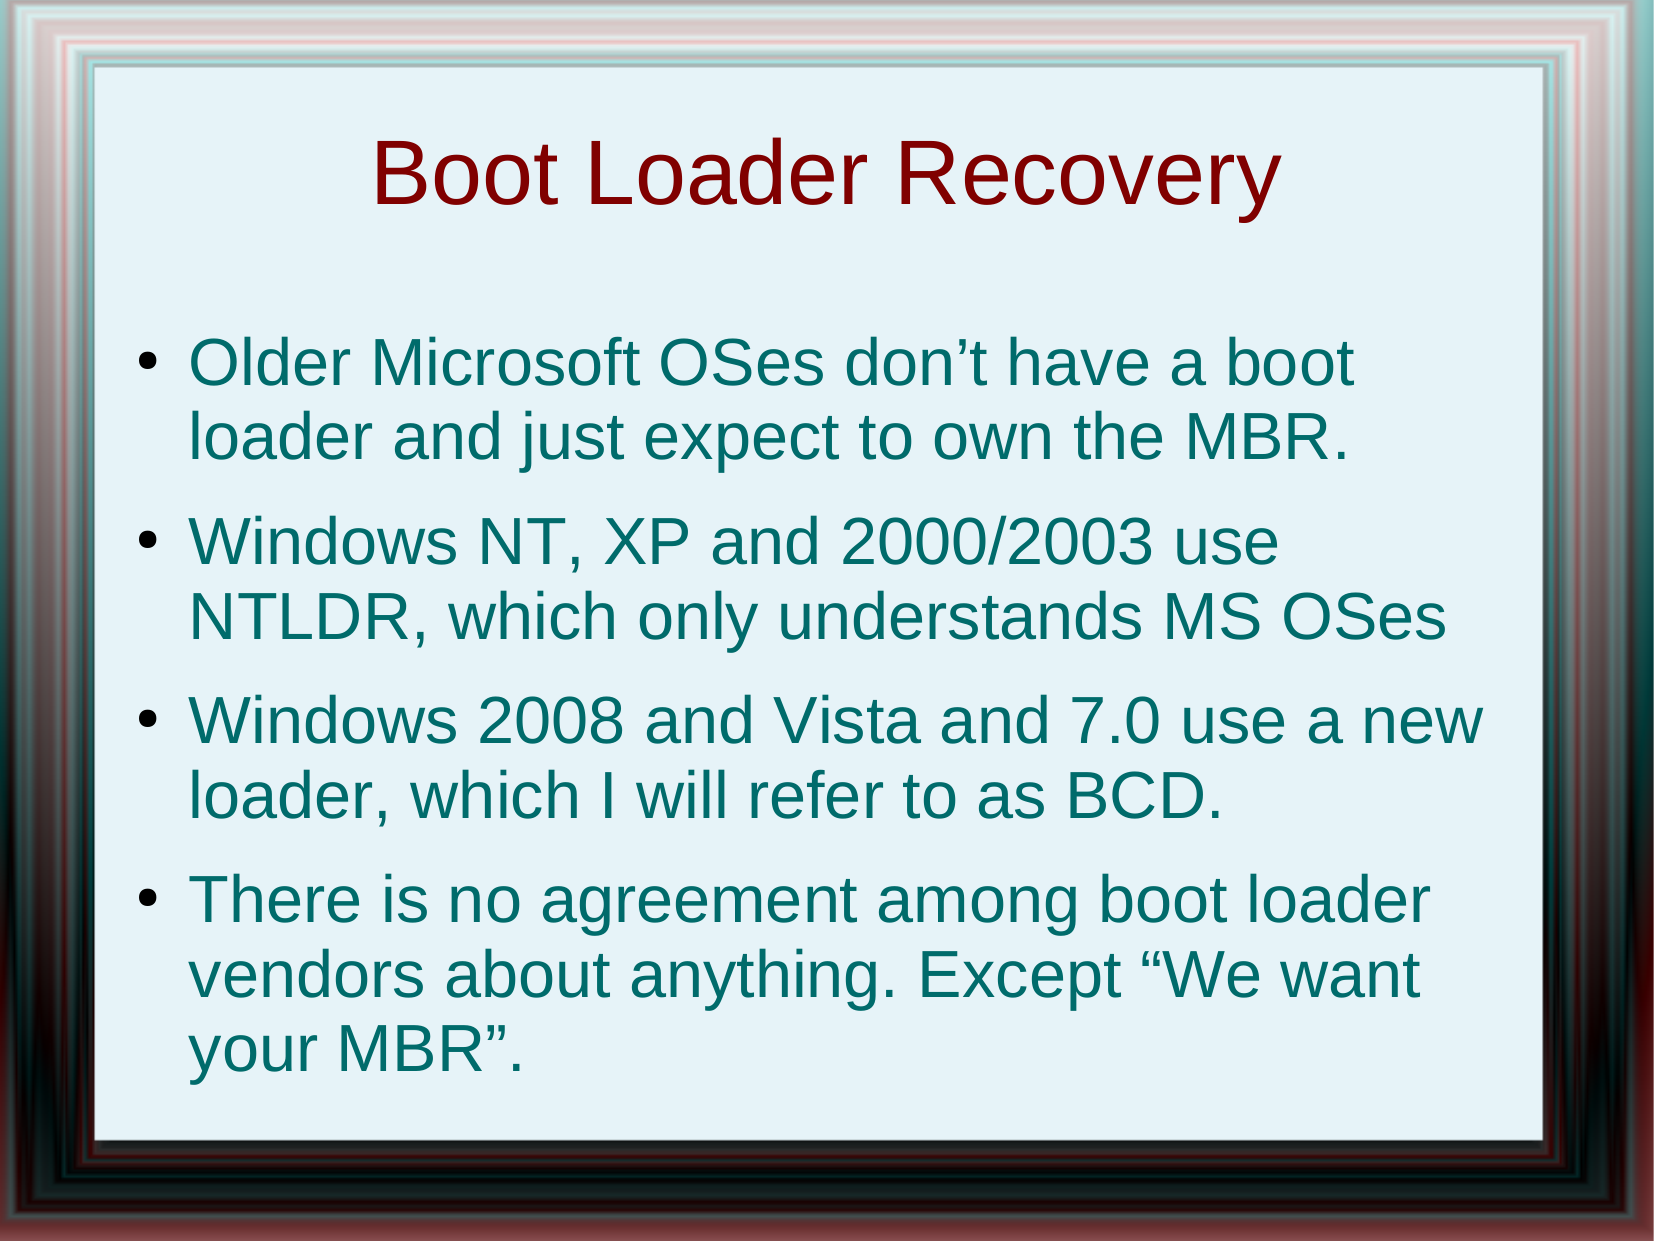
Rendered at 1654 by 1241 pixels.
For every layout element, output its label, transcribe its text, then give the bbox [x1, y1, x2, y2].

picture [0, 0, 1654, 1241]
title Boot Loader Recovery [118, 95, 1536, 250]
list Older Microsoft OSes don’t have a boot loader and just expect to own the MBR. Windows NT, XP and 2000/2003 use NTLDR, which only understands MS OSes Windows 2008 and Vista and 7.0 use a new loader, which I will refer to as BCD. There is no agreement among boot loader vendors about anything. Except “We want your MBR”. [118, 324, 1506, 1087]
